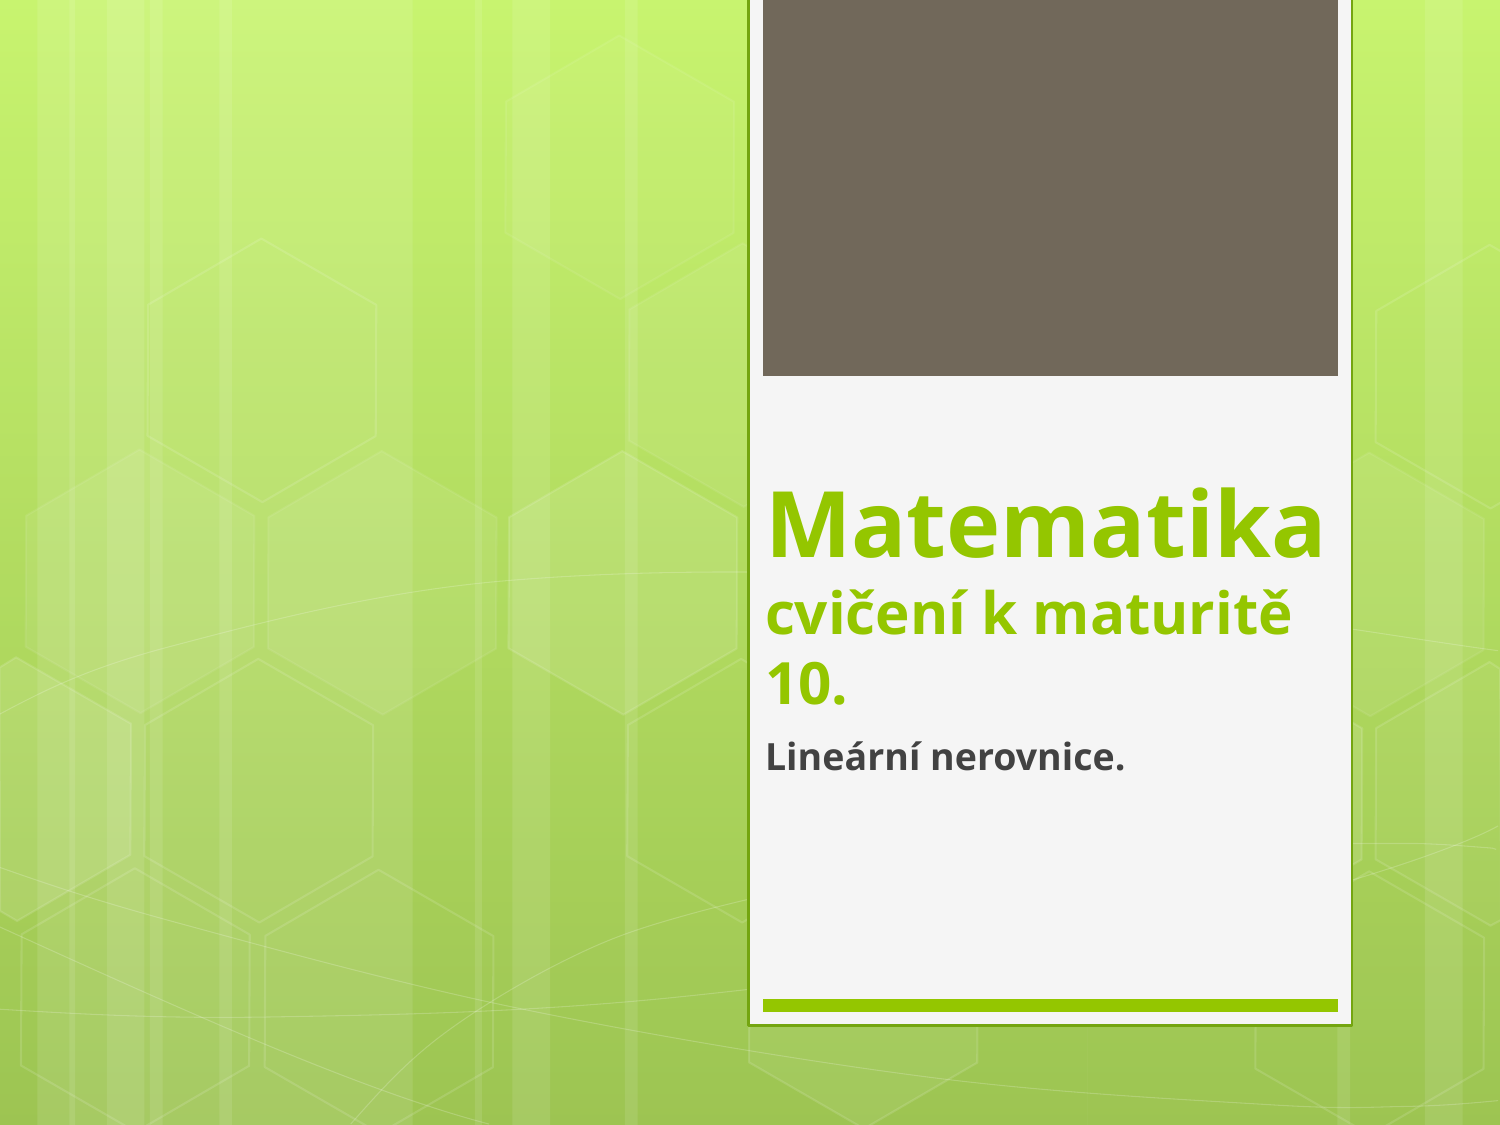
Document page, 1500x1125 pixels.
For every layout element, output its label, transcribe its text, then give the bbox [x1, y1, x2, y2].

title Matematika cvičení k maturitě 10. [750, 444, 1400, 724]
subtitle Lineární nerovnice. [750, 725, 1320, 933]
